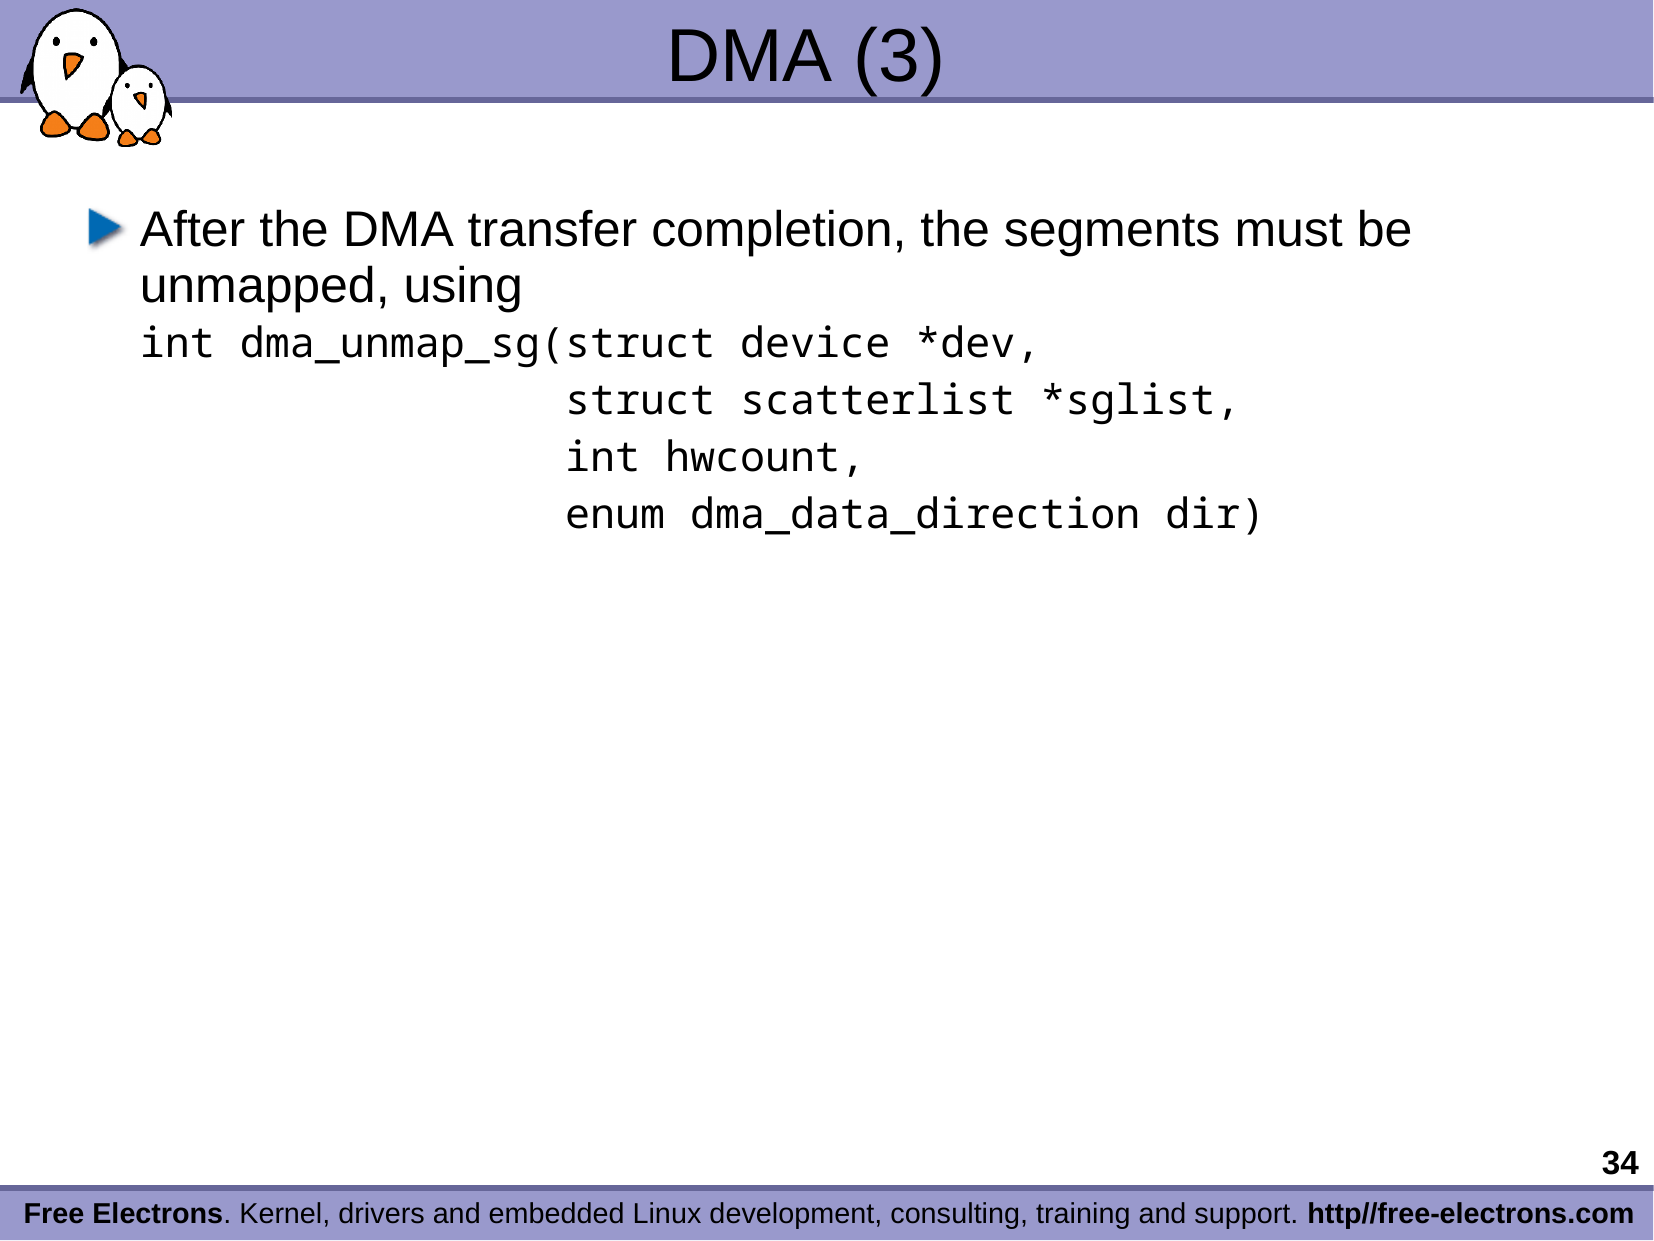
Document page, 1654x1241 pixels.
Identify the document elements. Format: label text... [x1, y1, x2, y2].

picture [20, 8, 172, 147]
list After the DMA transfer completion, the segments must be unmapped, using int dma_unmap_sg(struct device *dev, struct scatterlist *sglist, int hwcount, enum dma_data_direction dir) [68, 201, 1592, 1118]
title DMA (3) [60, 0, 1551, 111]
